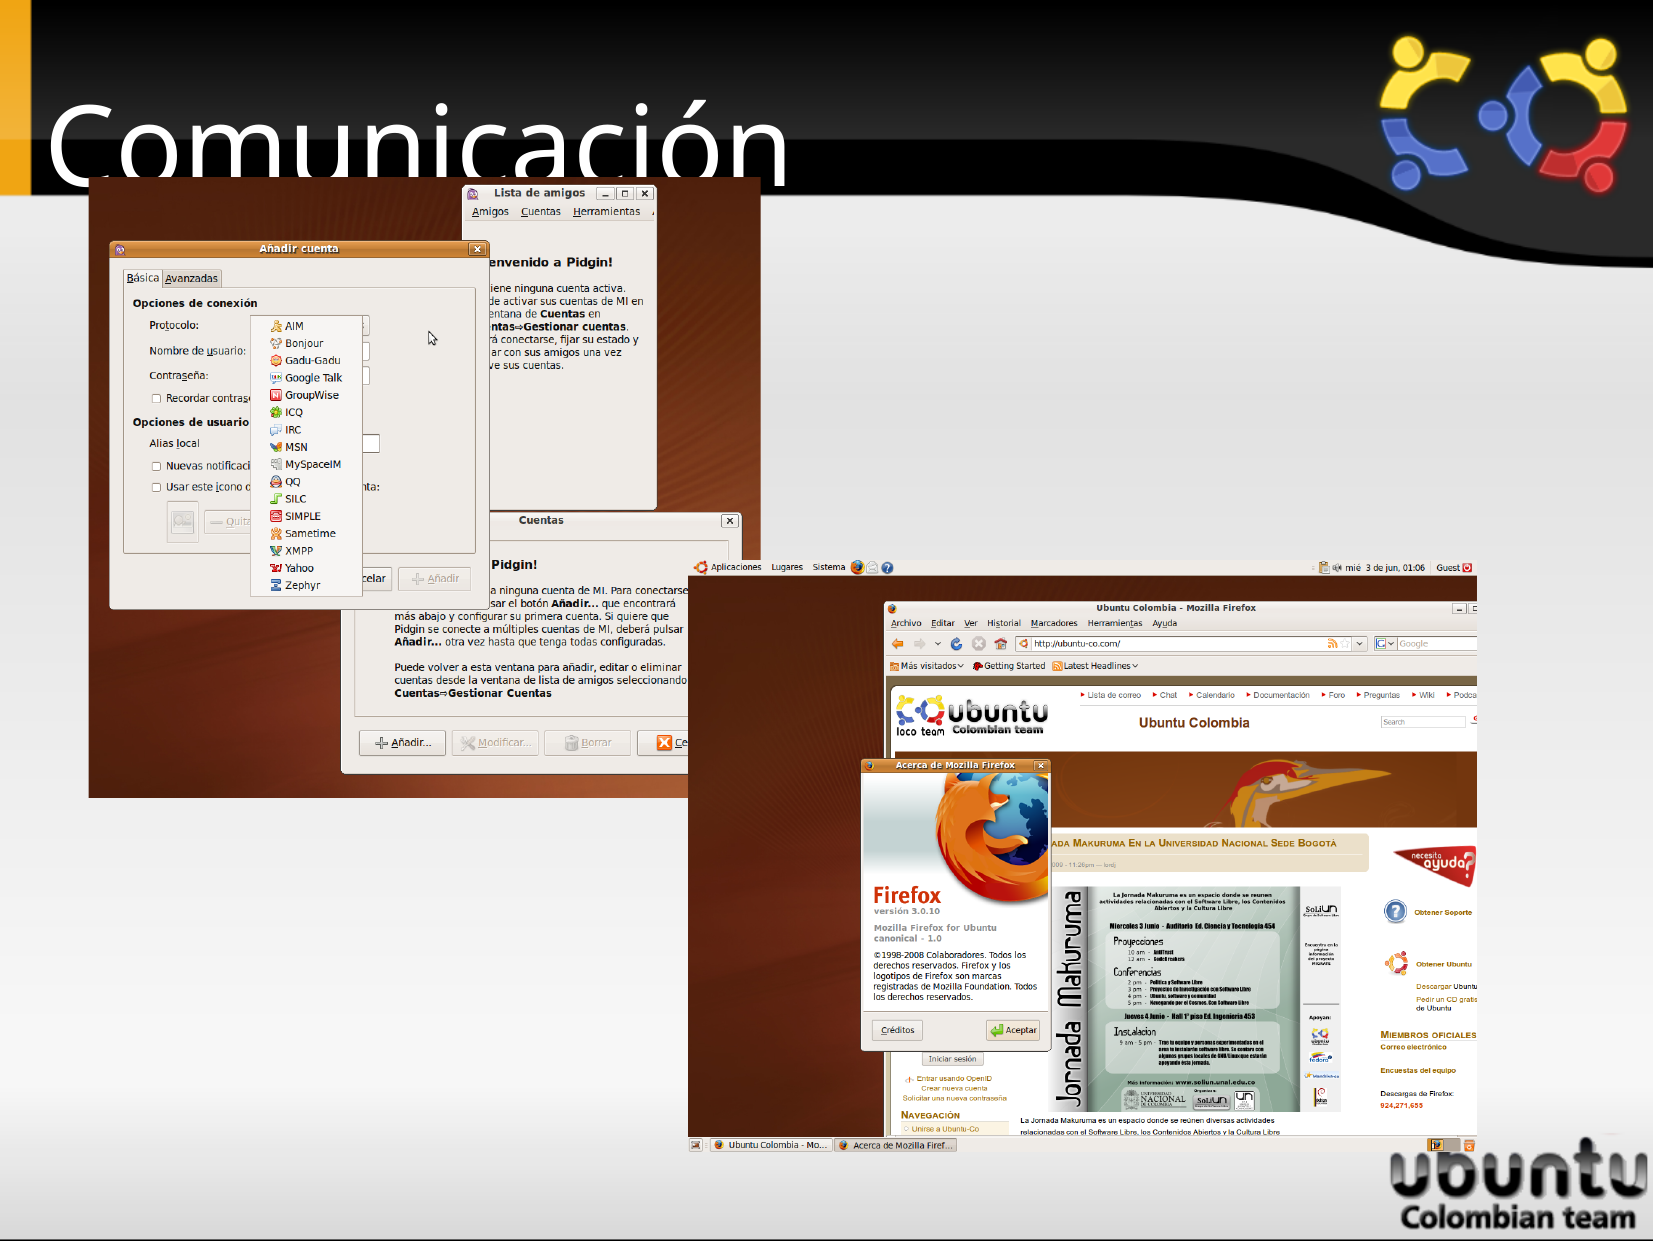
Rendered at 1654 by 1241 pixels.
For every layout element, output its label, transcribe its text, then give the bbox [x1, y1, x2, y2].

text_box Comunicación [29, 59, 1418, 207]
picture [0, 0, 1653, 1241]
